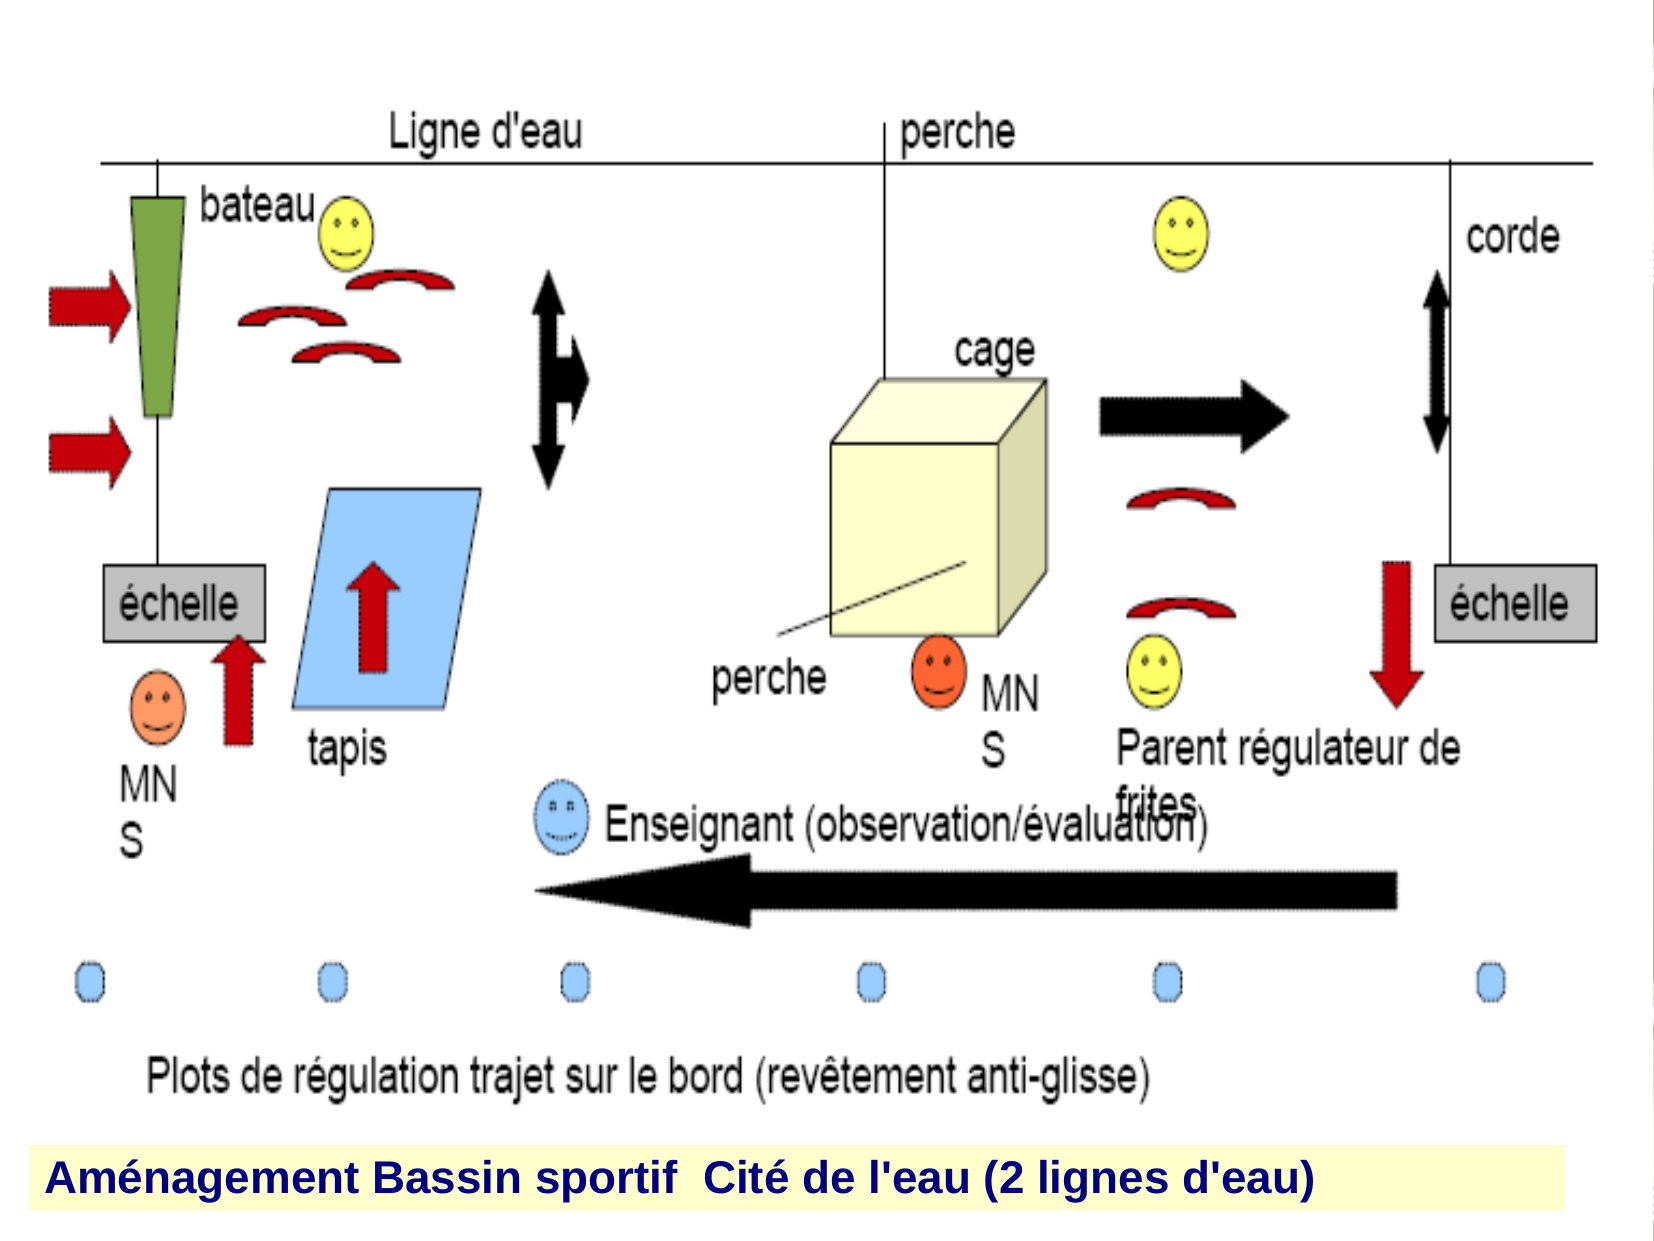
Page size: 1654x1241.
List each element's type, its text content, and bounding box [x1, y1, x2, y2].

picture [0, 0, 1654, 1241]
text_box Aménagement Bassin sportif Cité de l'eau (2 lignes d'eau)‏ [29, 1144, 1565, 1211]
